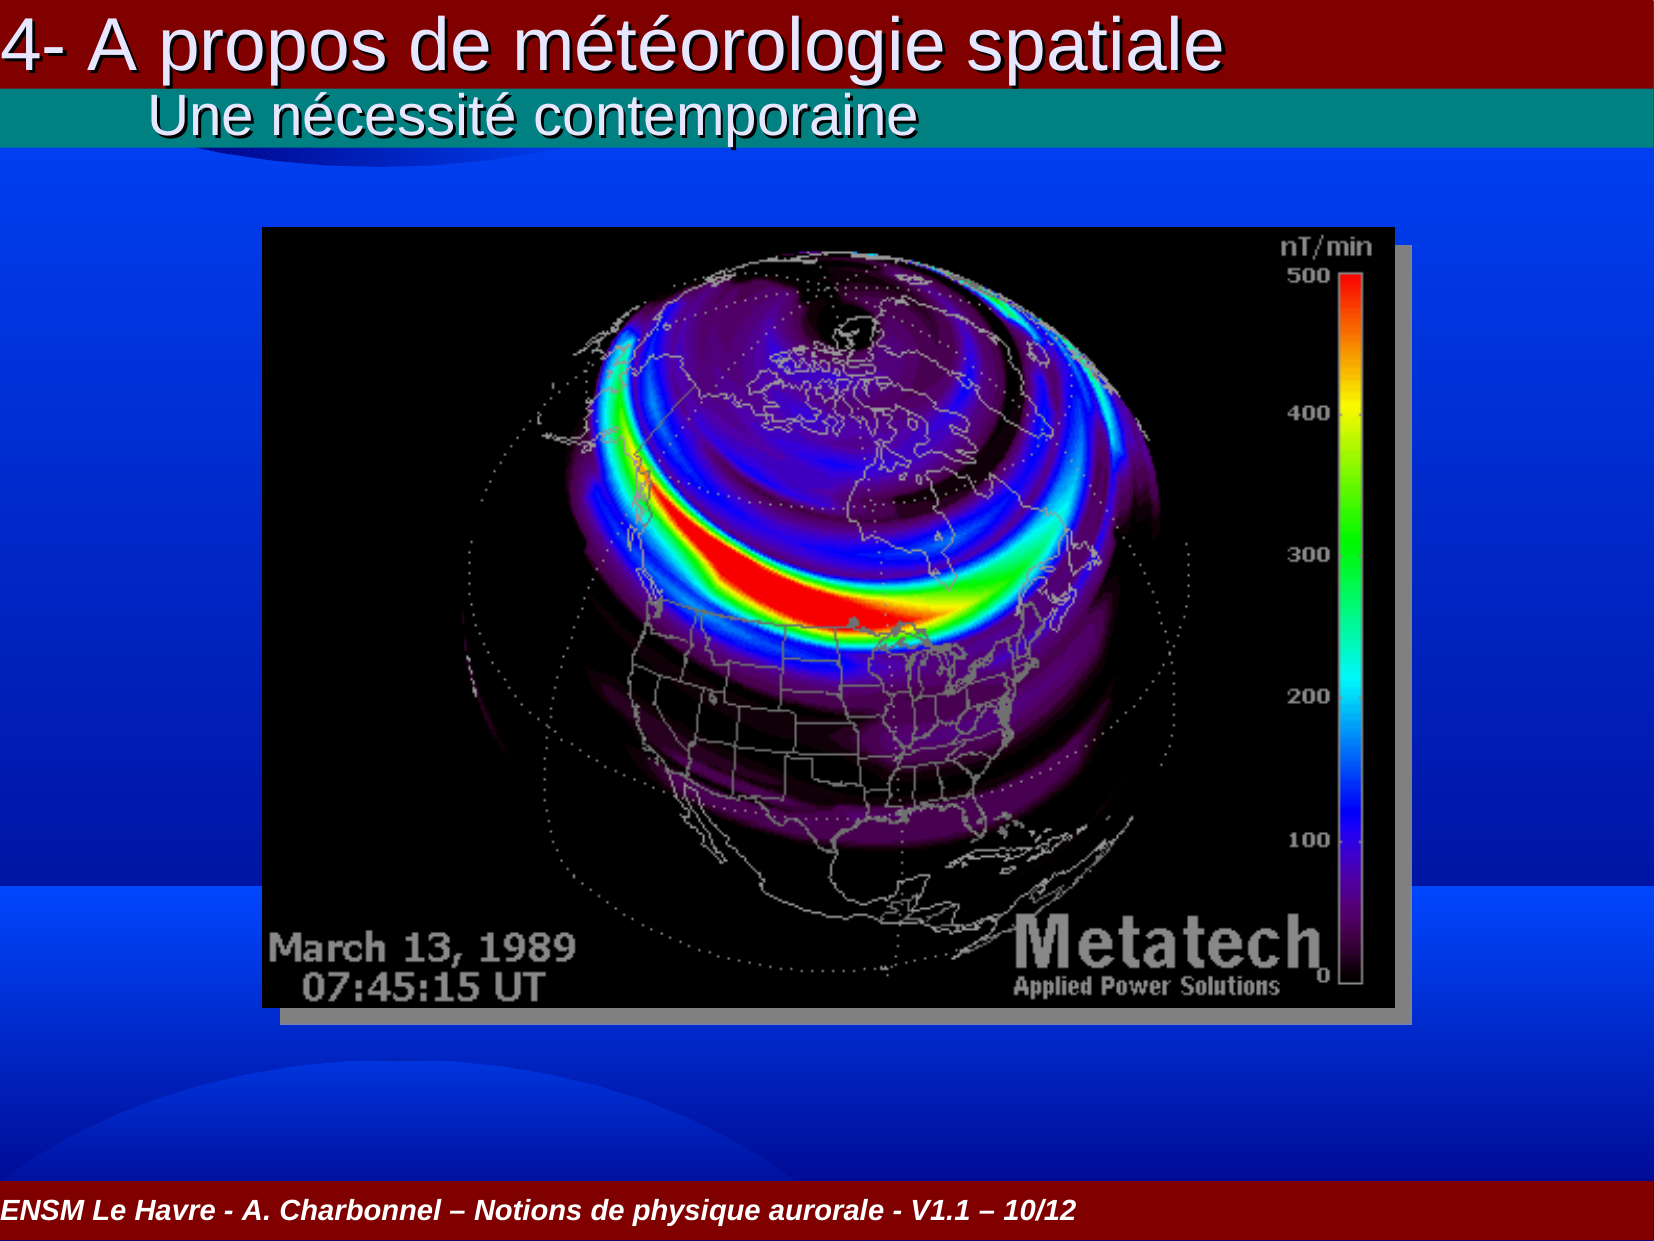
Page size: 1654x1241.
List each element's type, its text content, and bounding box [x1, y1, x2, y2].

text_box ENSM Le Havre - A. Charbonnel – Notions de physique aurorale - V1.1 – 10/12 [0, 1181, 1654, 1241]
title Une nécessité contemporaine [0, 89, 1654, 148]
title 4- A propos de météorologie spatiale [0, 0, 1654, 89]
picture [262, 227, 1395, 1008]
